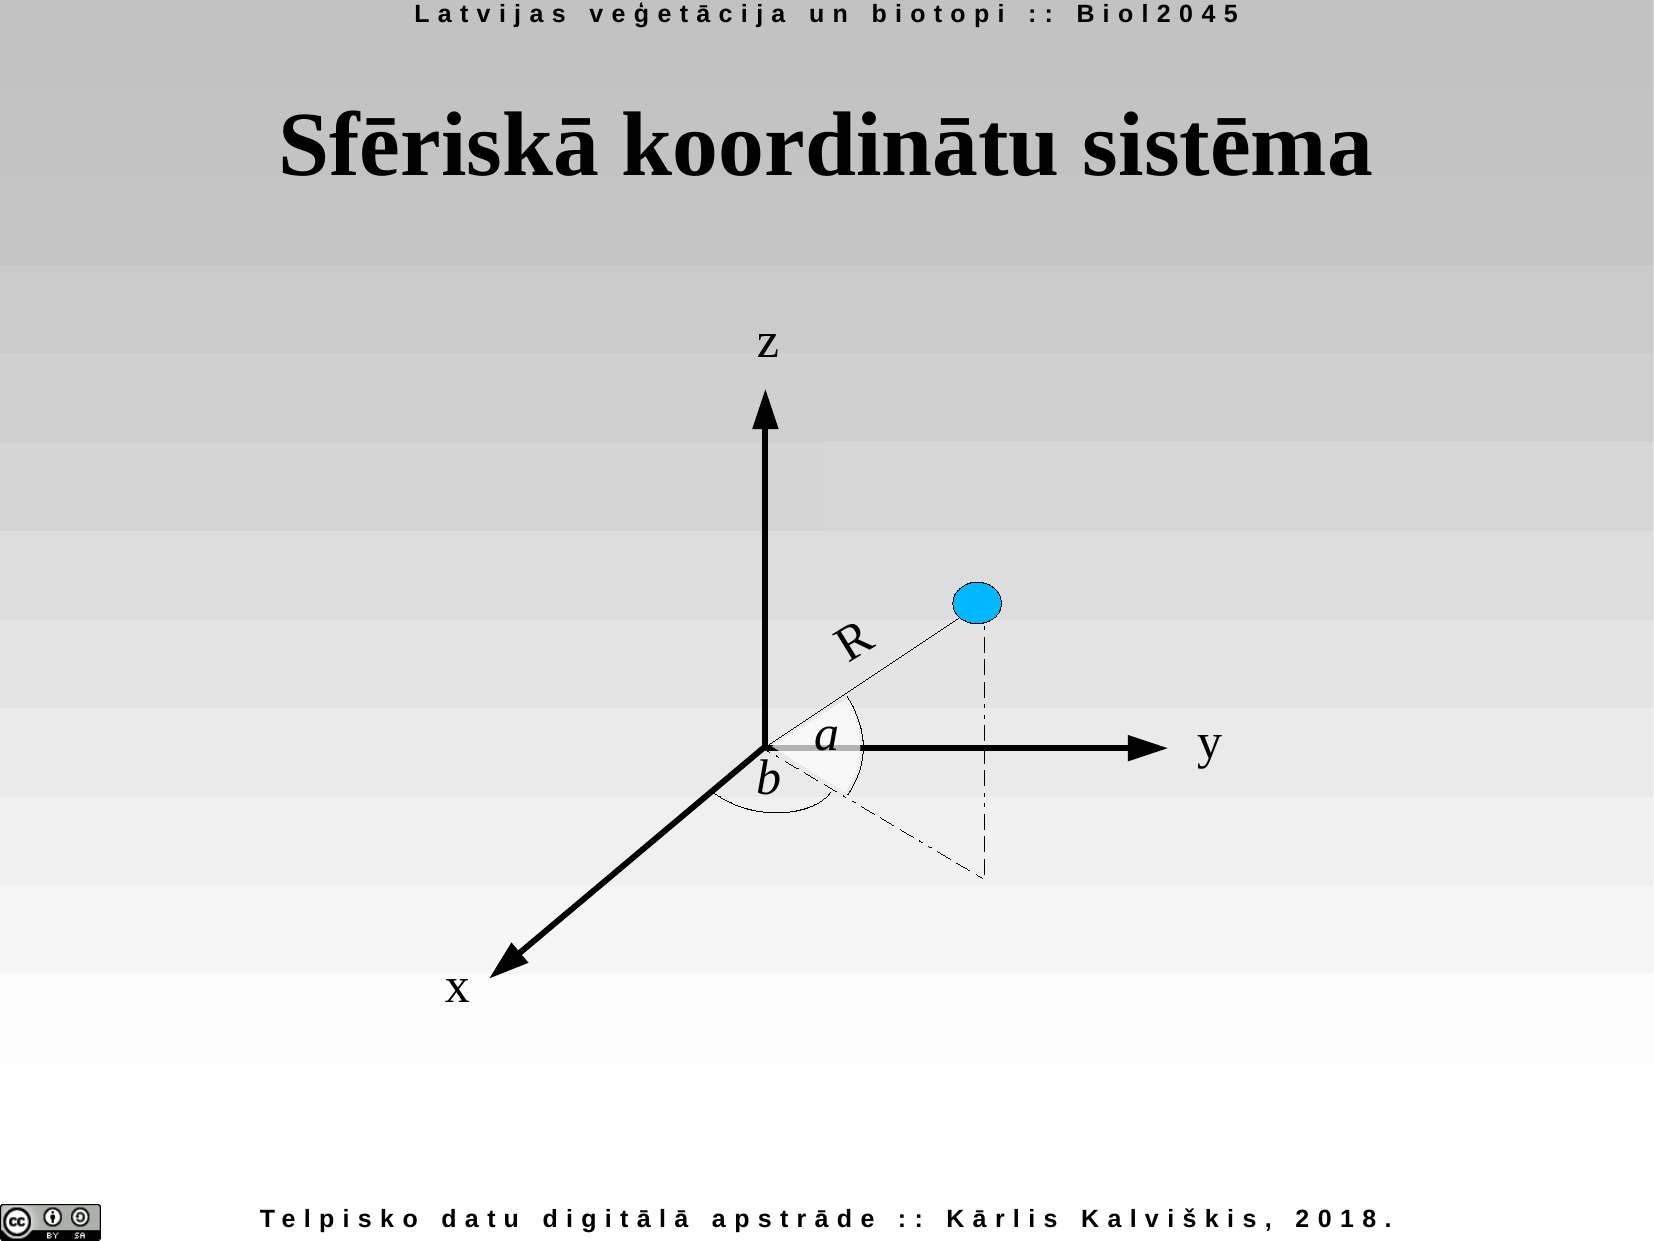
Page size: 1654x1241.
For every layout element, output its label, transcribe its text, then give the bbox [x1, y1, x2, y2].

text_box a [814, 705, 840, 761]
text_box z [756, 312, 781, 368]
text_box [952, 582, 1002, 624]
text_box b [756, 749, 782, 805]
text_box [771, 698, 861, 793]
text_box R [824, 606, 885, 673]
picture [0, 287, 1654, 1241]
text_box x [444, 958, 470, 1014]
text_box y [1196, 713, 1223, 770]
title Sfēriskā koordinātu sistēma [0, 1, 1654, 287]
